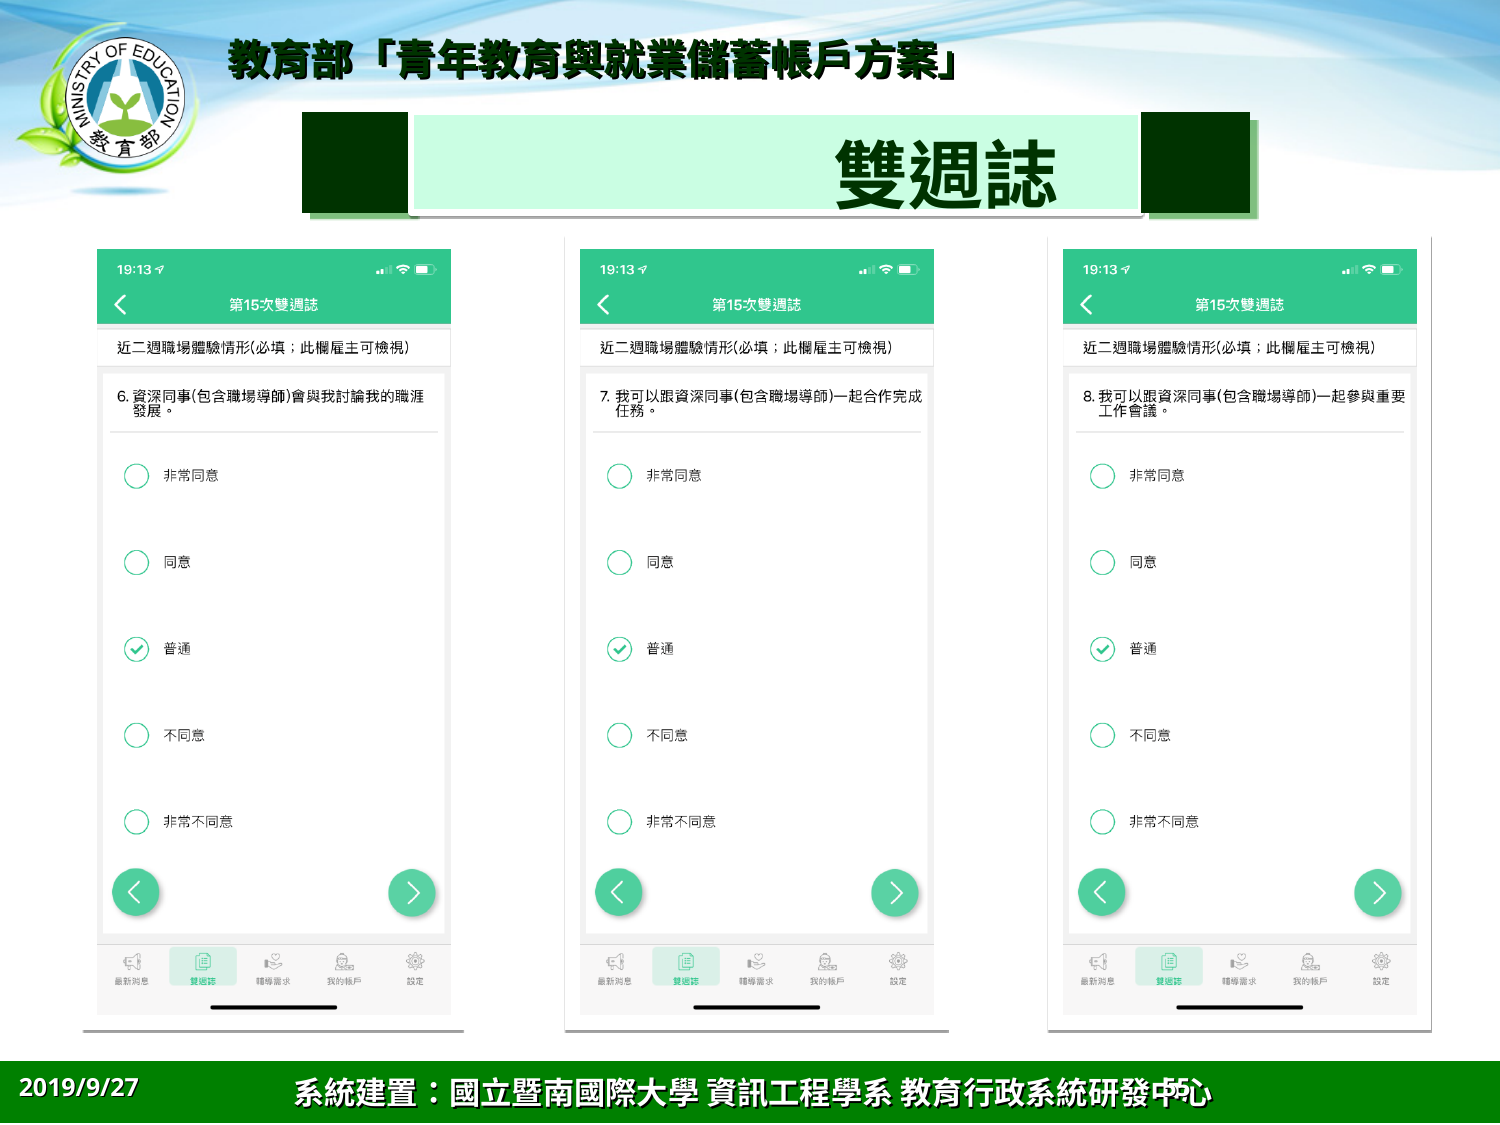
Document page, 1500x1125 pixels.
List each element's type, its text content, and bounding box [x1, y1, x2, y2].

picture [1062, 248, 1417, 1016]
text_box 2019/9/27 [3, 1063, 354, 1117]
text_box [302, 112, 411, 213]
text_box [1141, 112, 1250, 213]
text_box 雙週誌 [411, 112, 1141, 213]
text_box 55 [1147, 1063, 1498, 1117]
picture [96, 248, 451, 1016]
picture [579, 248, 934, 1016]
